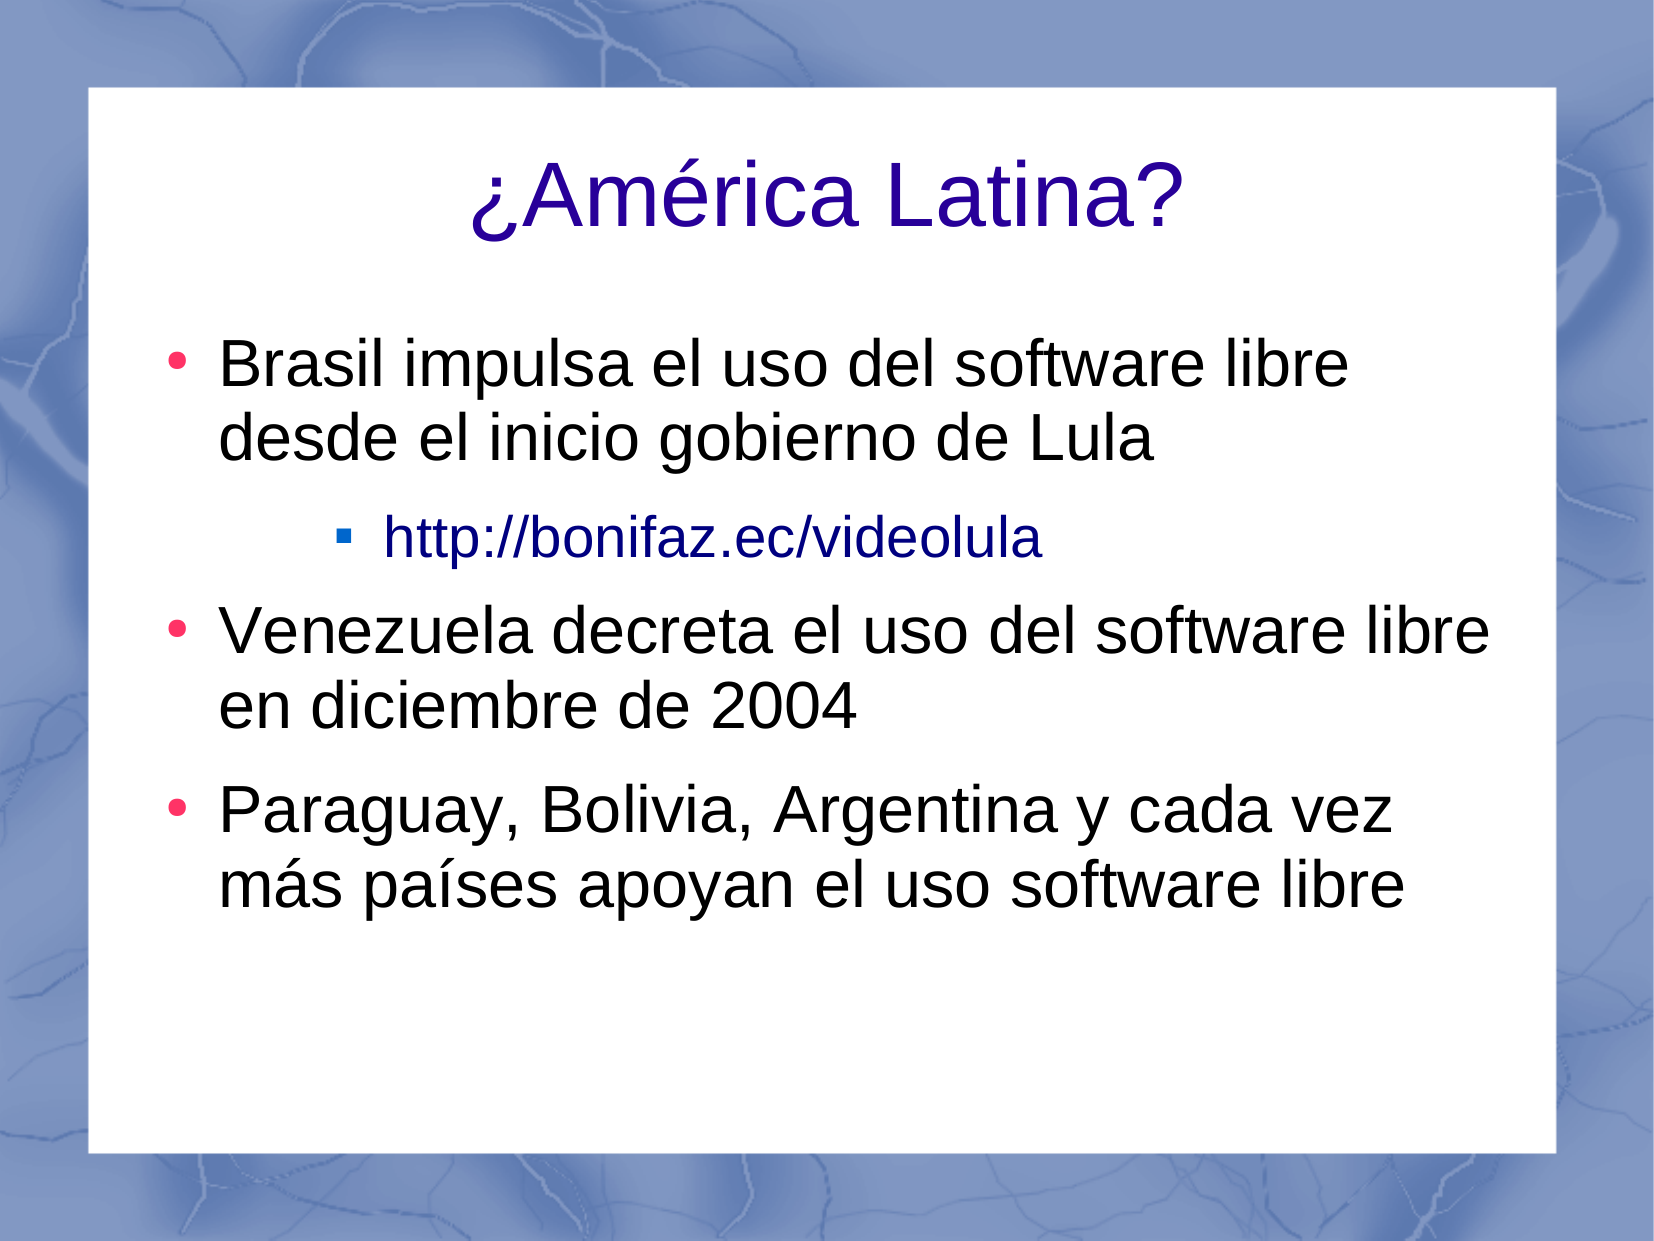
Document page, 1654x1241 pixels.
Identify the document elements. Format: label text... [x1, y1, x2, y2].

title ¿América Latina? [118, 90, 1536, 298]
picture [0, 0, 1654, 1241]
list Brasil impulsa el uso del software libre desde el inicio gobierno de Lula http://bonifaz.ec/videolula Venezuela decreta el uso del software libre en diciembre de 2004 Paraguay, Bolivia, Argentina y cada vez más países apoyan el uso software libre [147, 325, 1506, 1045]
